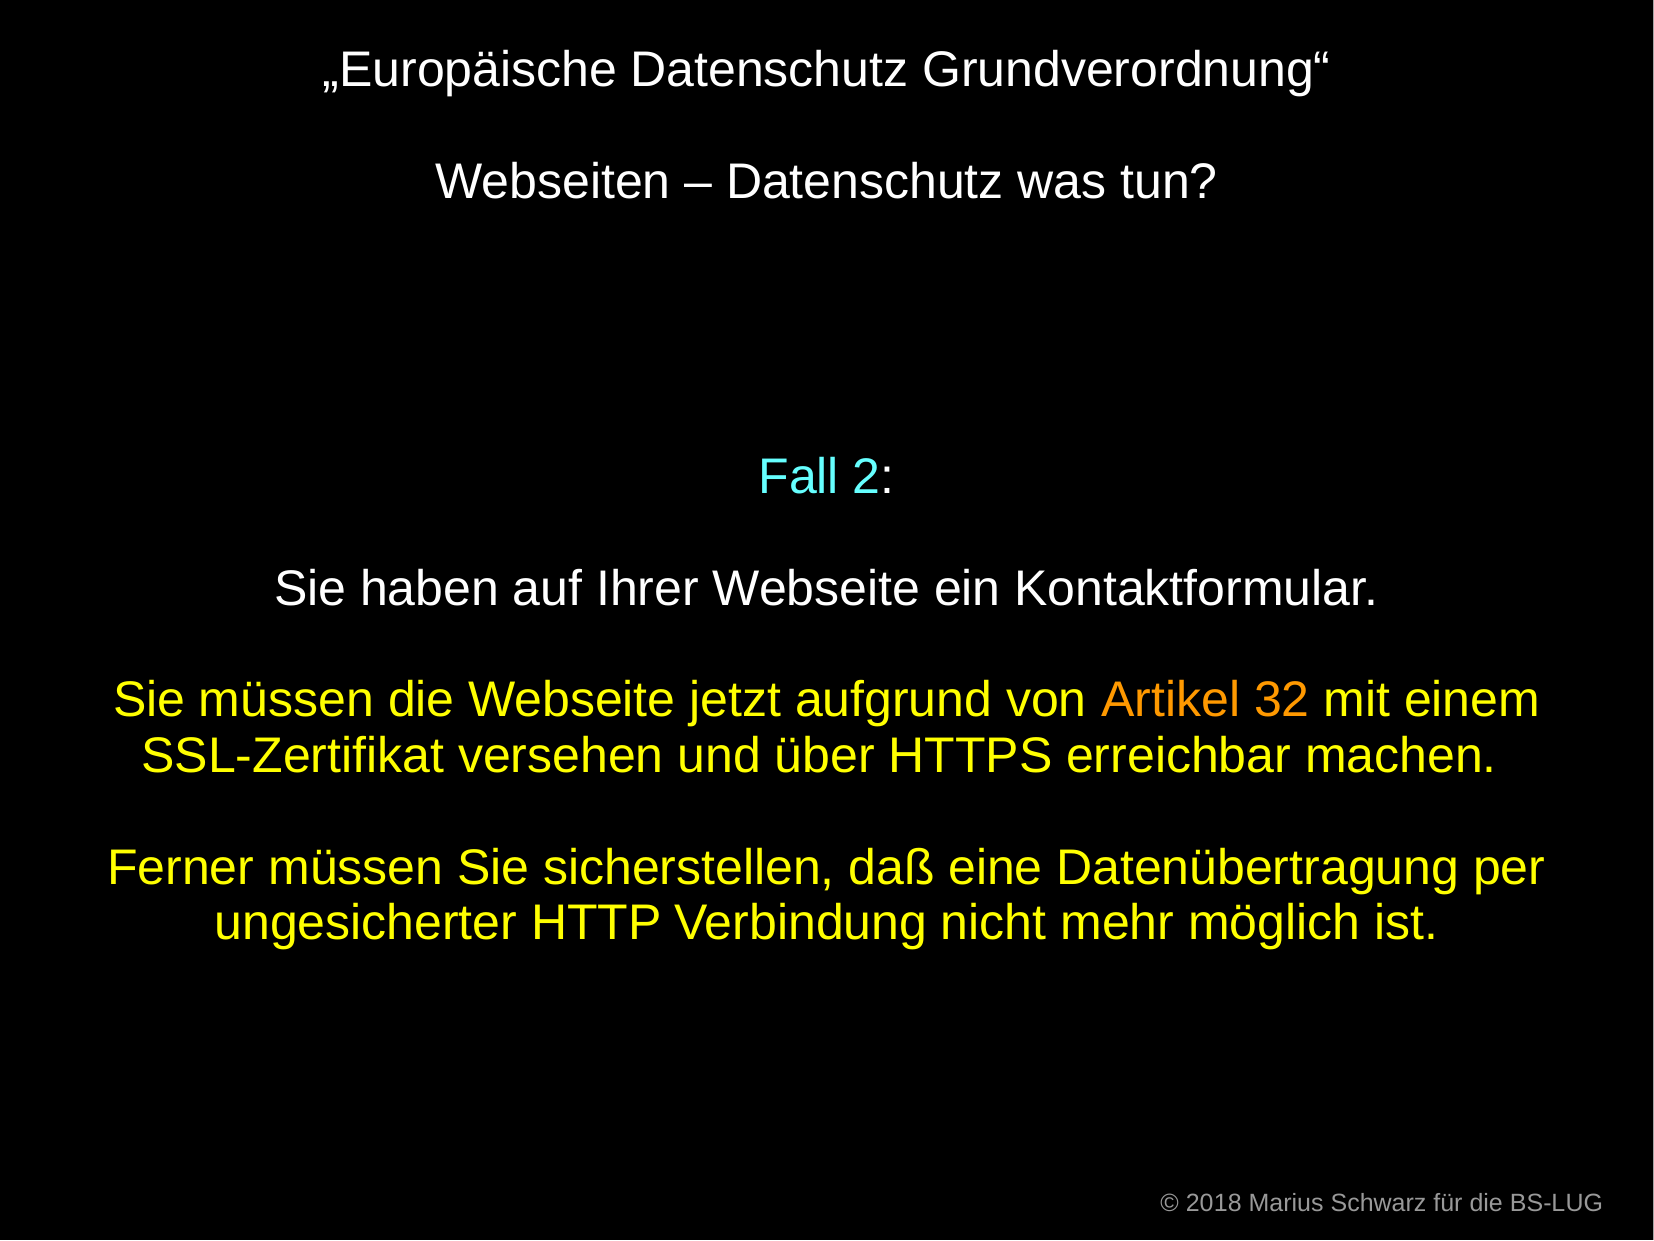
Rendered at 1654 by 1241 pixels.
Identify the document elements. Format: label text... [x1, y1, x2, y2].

text_box Fall 2: Sie haben auf Ihrer Webseite ein Kontaktformular. Sie müssen die Webseite jetzt aufgrund von Artikel 32 mit einem SSL-Zertifikat versehen und über HTTPS erreichbar machen. Ferner müssen Sie sicherstellen, daß eine Datenübertragung per ungesicherter HTTP Verbindung nicht mehr möglich ist. [82, 290, 1571, 1109]
text_box © 2018 Marius Schwarz für die BS-LUG [1145, 1181, 1630, 1224]
title „Europäische Datenschutz Grundverordnung“ Webseiten – Datenschutz was tun? [82, 41, 1571, 209]
